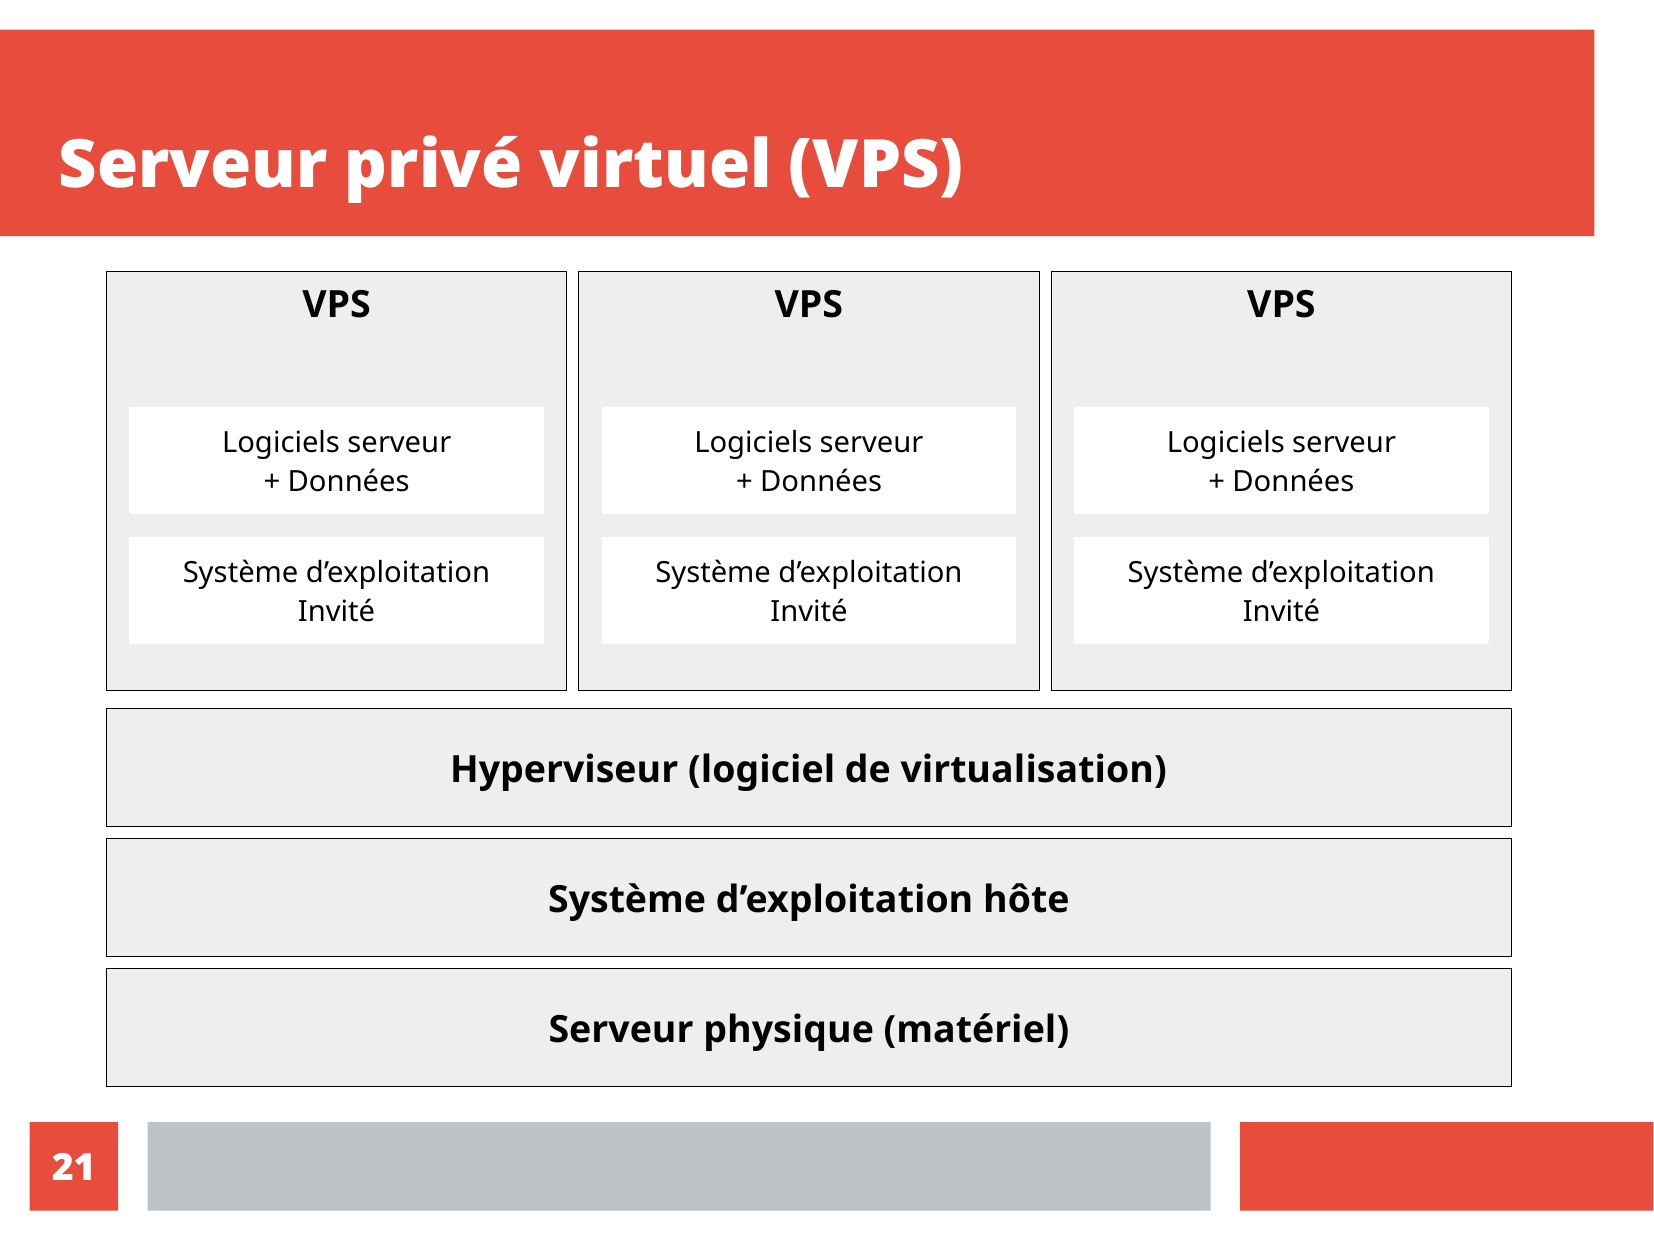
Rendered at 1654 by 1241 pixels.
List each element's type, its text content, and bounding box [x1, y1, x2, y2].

text_box Logiciels serveur + Données [1074, 407, 1489, 514]
text_box Système d’exploitation Invité [129, 537, 544, 644]
text_box VPS [578, 271, 1040, 691]
text_box Logiciels serveur + Données [602, 407, 1016, 514]
text_box Système d’exploitation Invité [1074, 537, 1489, 644]
text_box VPS [106, 271, 567, 691]
text_box Système d’exploitation Invité [602, 537, 1016, 644]
title Serveur privé virtuel (VPS) [59, 59, 1595, 207]
text_box Serveur physique (matériel) [106, 968, 1512, 1087]
text_box Hyperviseur (logiciel de virtualisation) [106, 708, 1512, 827]
text_box VPS [1051, 271, 1512, 691]
text_box Système d’exploitation hôte [106, 838, 1512, 957]
text_box Logiciels serveur + Données [129, 407, 544, 514]
